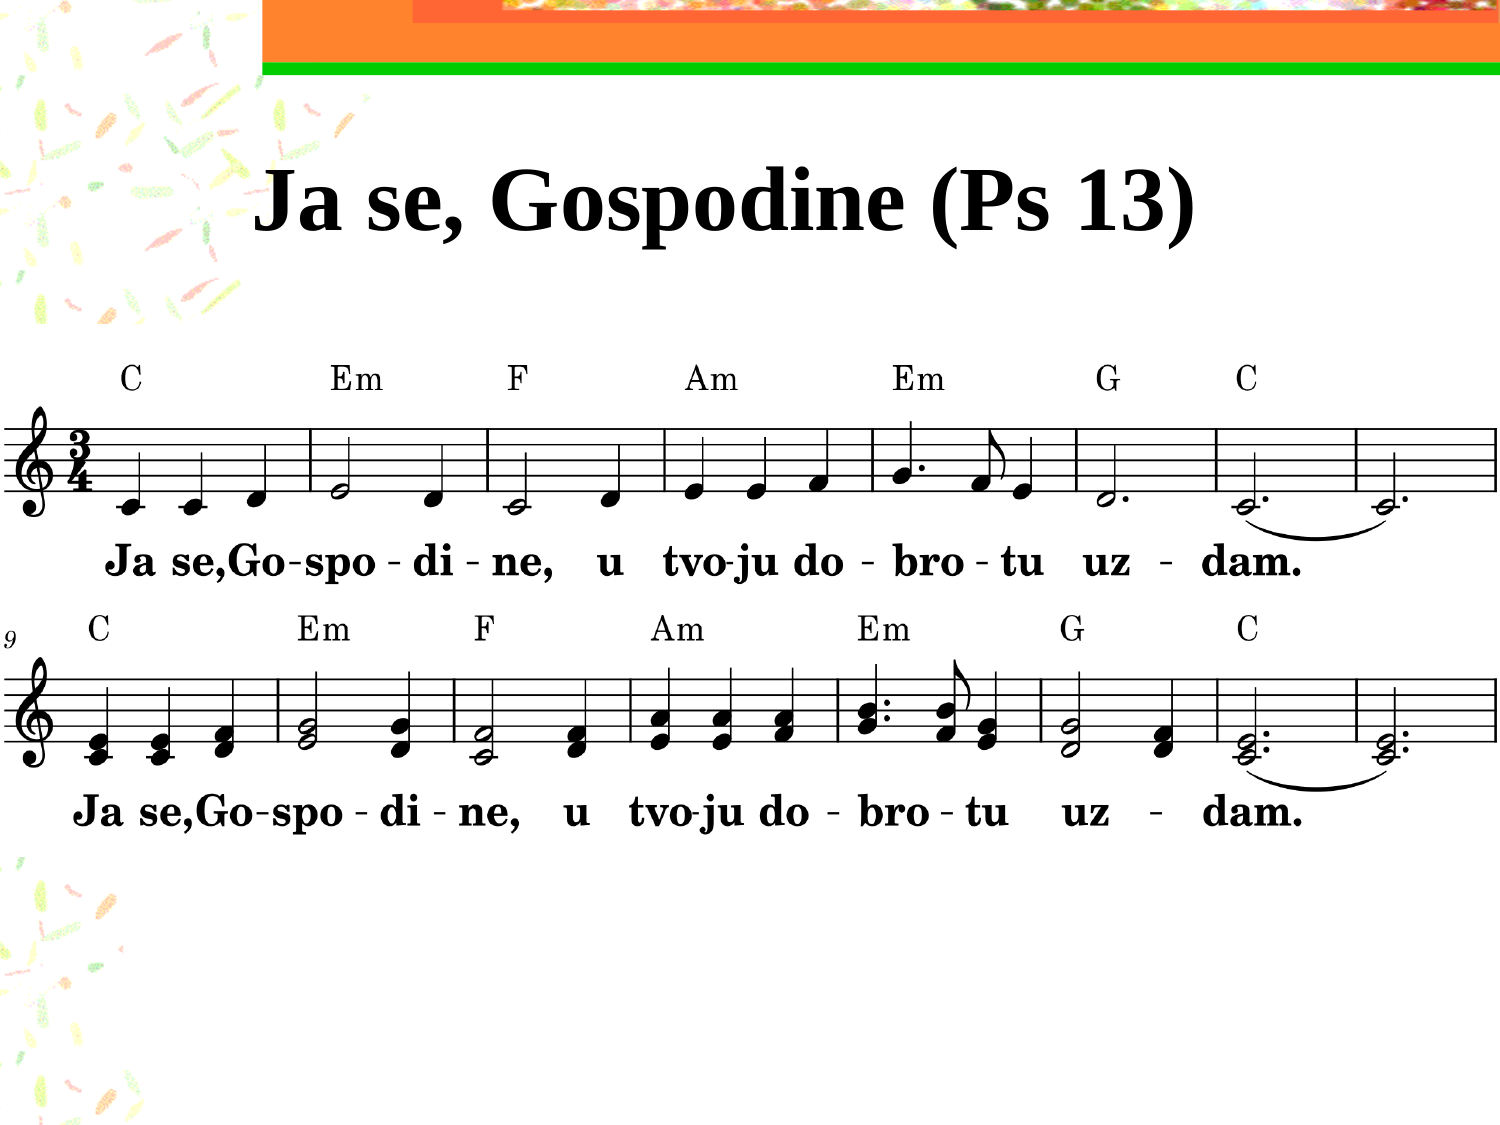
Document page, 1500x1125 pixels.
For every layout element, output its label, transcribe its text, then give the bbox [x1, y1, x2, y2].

picture [412, 0, 1500, 23]
text_box Ja se, Gospodine (Ps 13) [87, 99, 1363, 288]
picture [0, 0, 1500, 1125]
